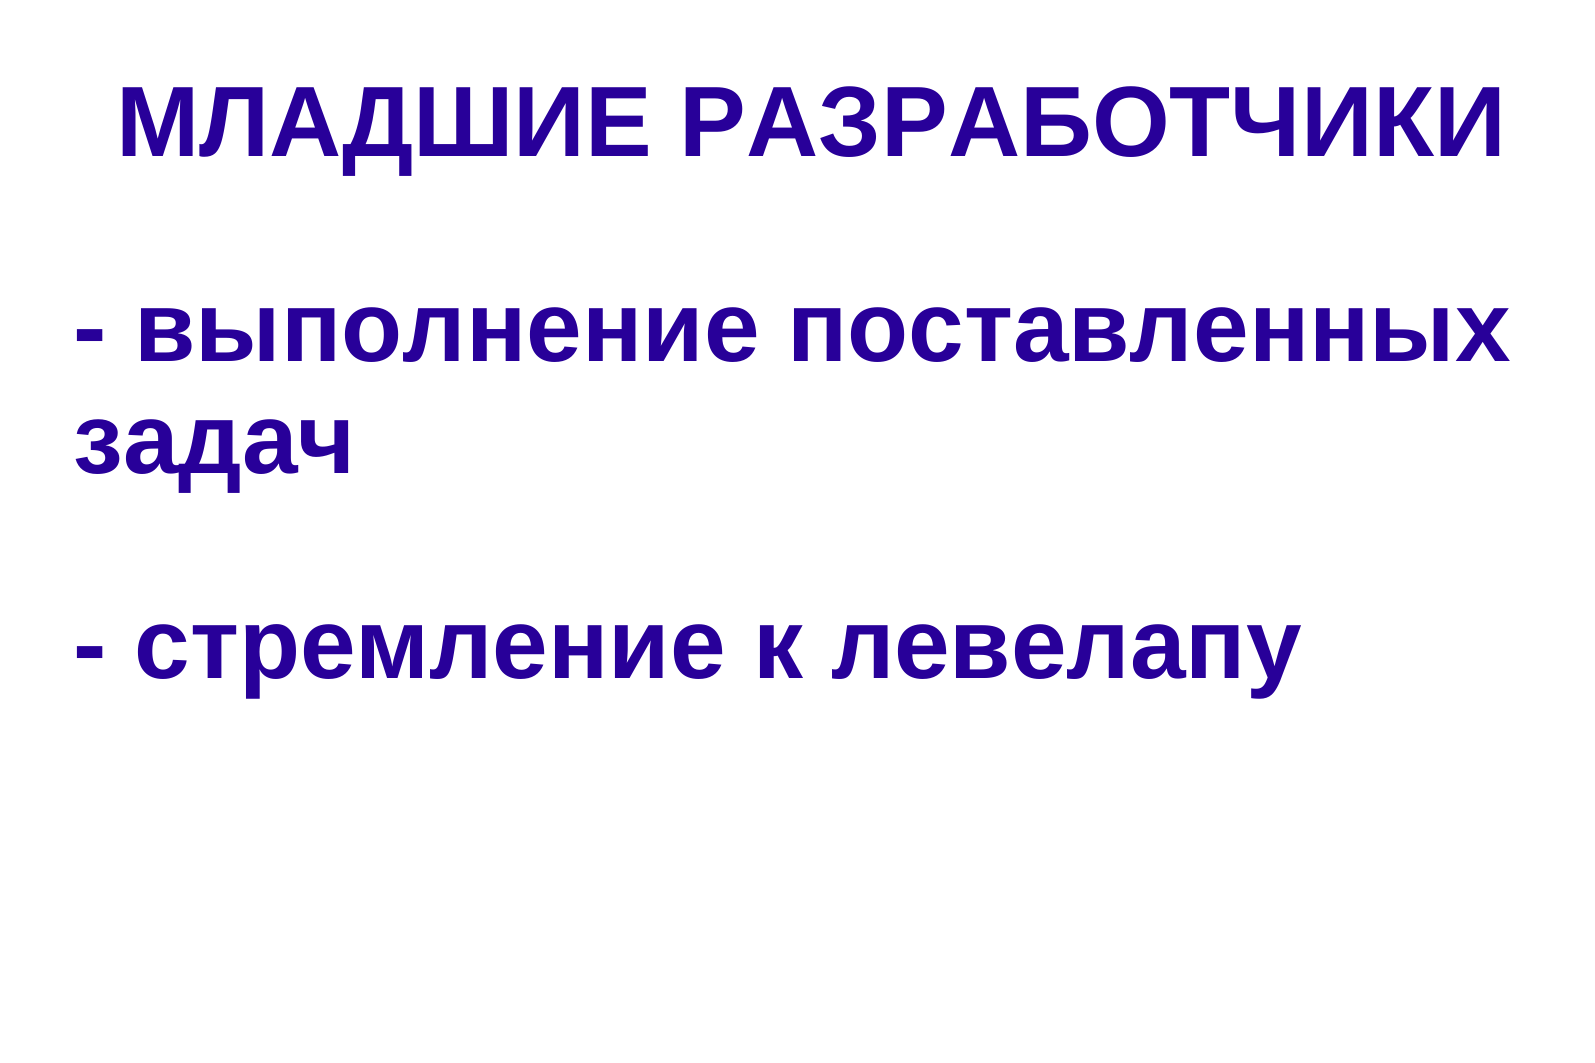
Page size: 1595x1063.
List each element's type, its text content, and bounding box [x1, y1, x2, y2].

text_box МЛАДШИЕ РАЗРАБОТЧИКИ - выполнение поставленных задач - стремление к левелапу [59, 59, 1565, 1004]
